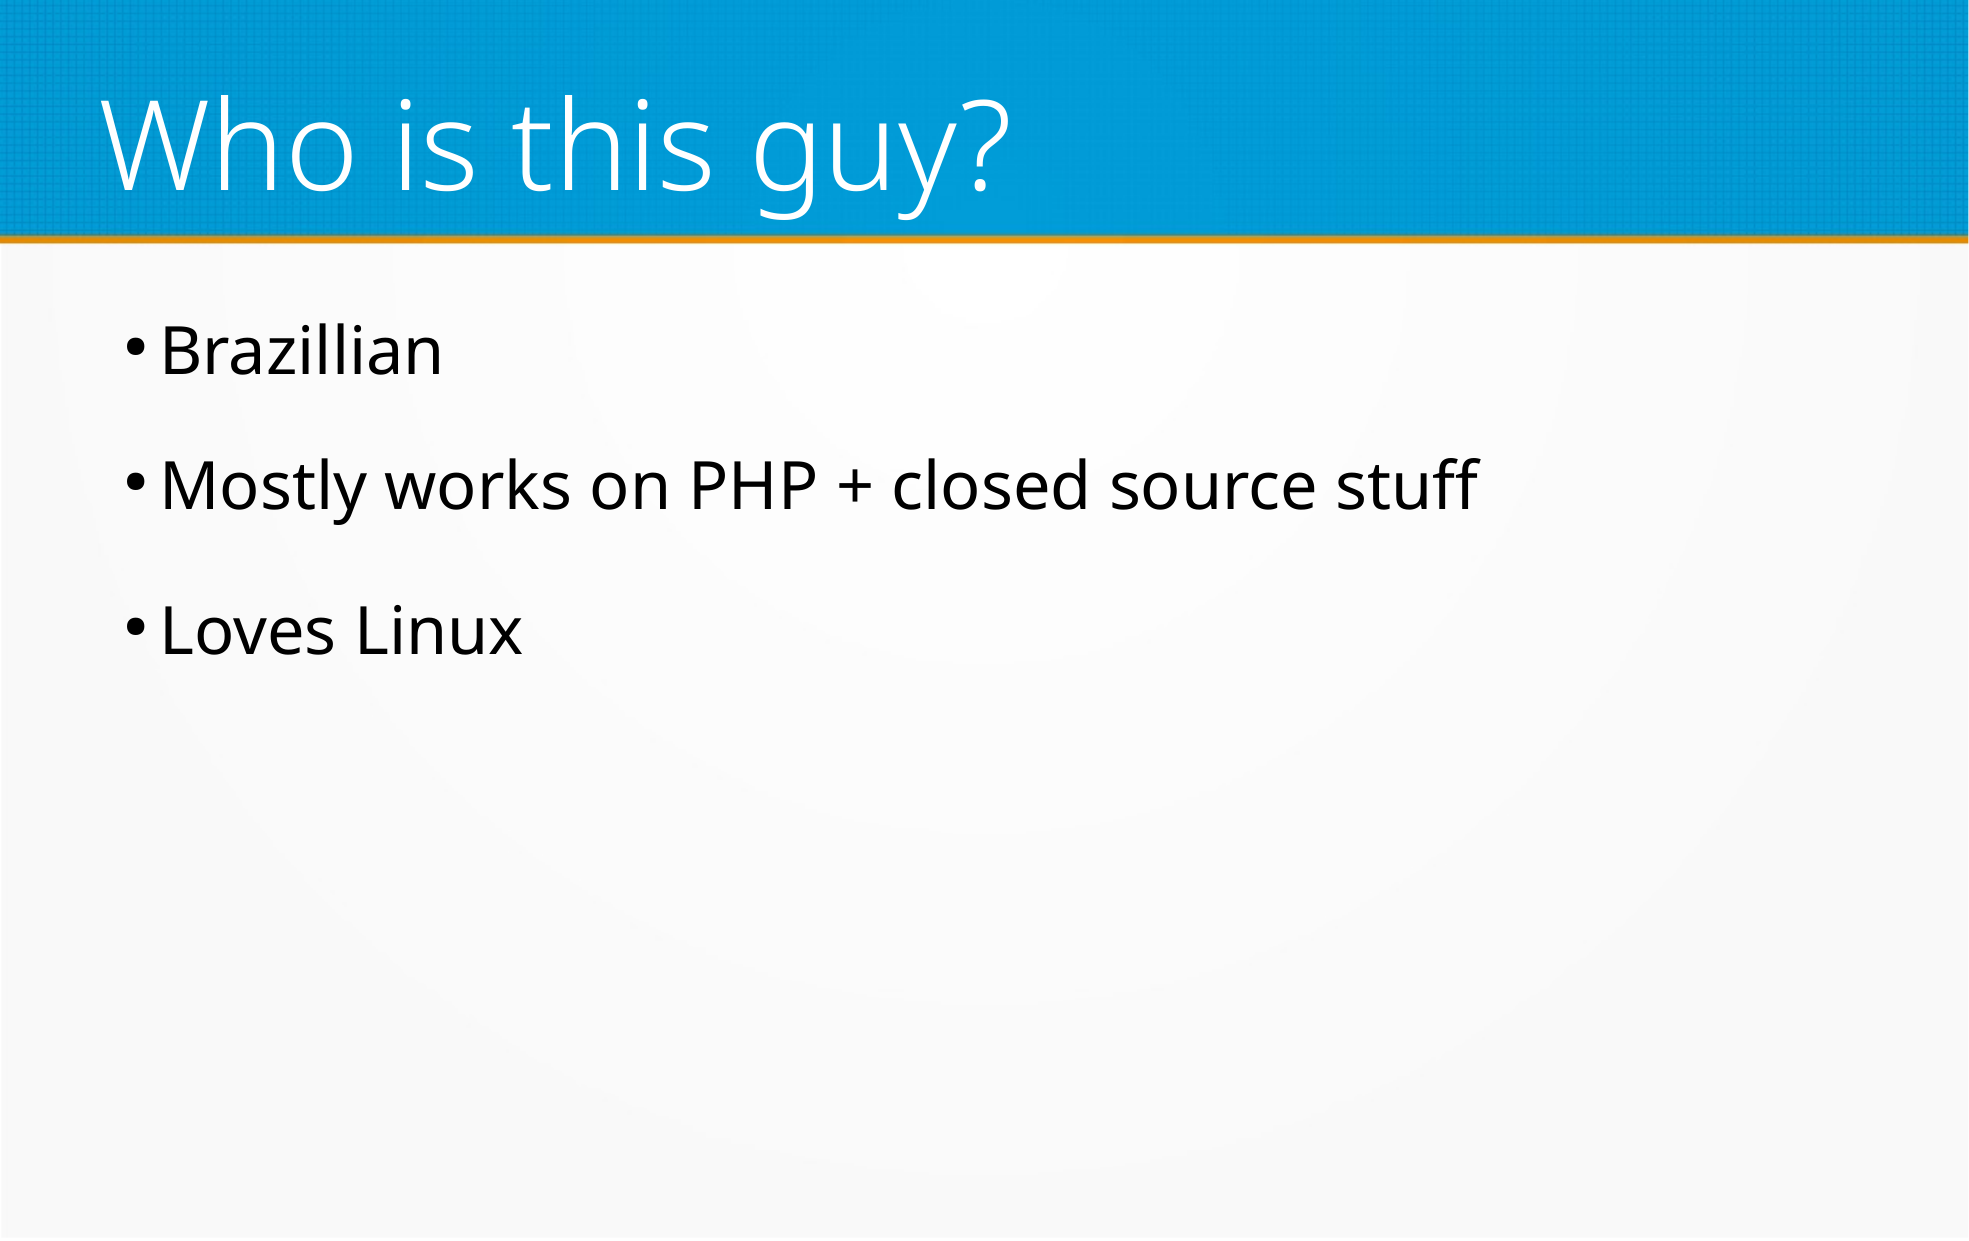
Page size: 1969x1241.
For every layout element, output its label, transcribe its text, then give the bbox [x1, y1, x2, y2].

title Who is this guy? [98, 19, 1870, 227]
text_box Brazillian [118, 300, 1347, 397]
text_box Loves Linux [118, 580, 1347, 677]
picture [0, 233, 1969, 1241]
text_box Mostly works on PHP + closed source stuff [118, 399, 1819, 567]
